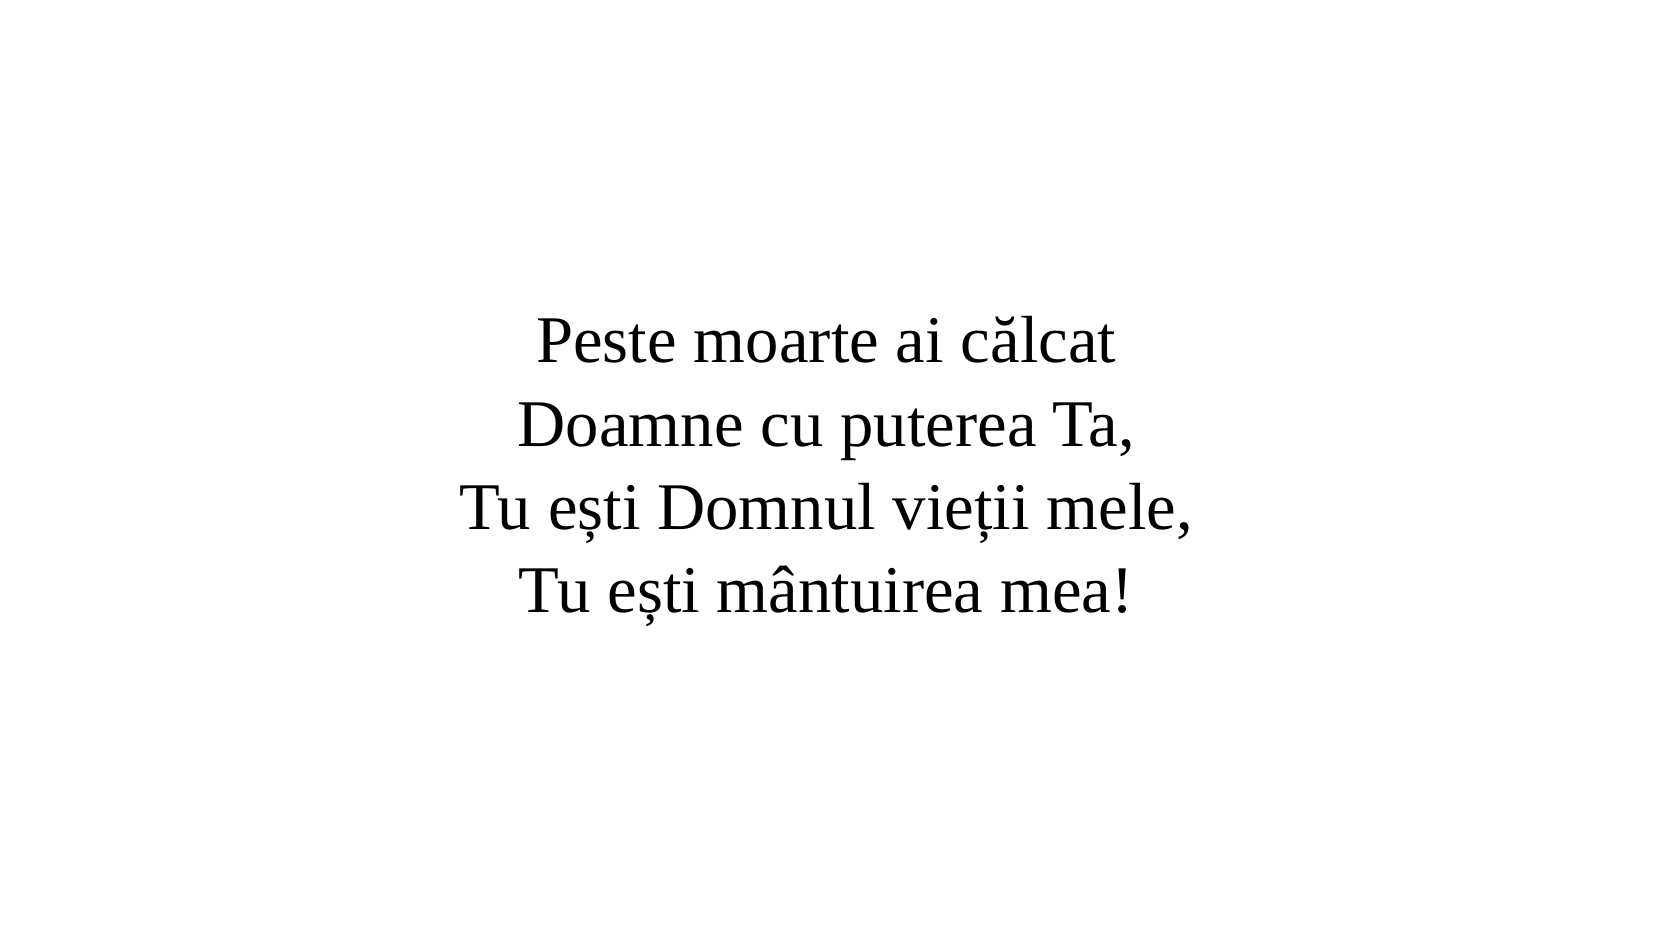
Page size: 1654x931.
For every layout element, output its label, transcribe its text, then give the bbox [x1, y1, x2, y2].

subtitle Peste moarte ai călcat Doamne cu puterea Ta, Tu ești Domnul vieții mele, Tu ești mântuirea mea! [300, 150, 1354, 781]
